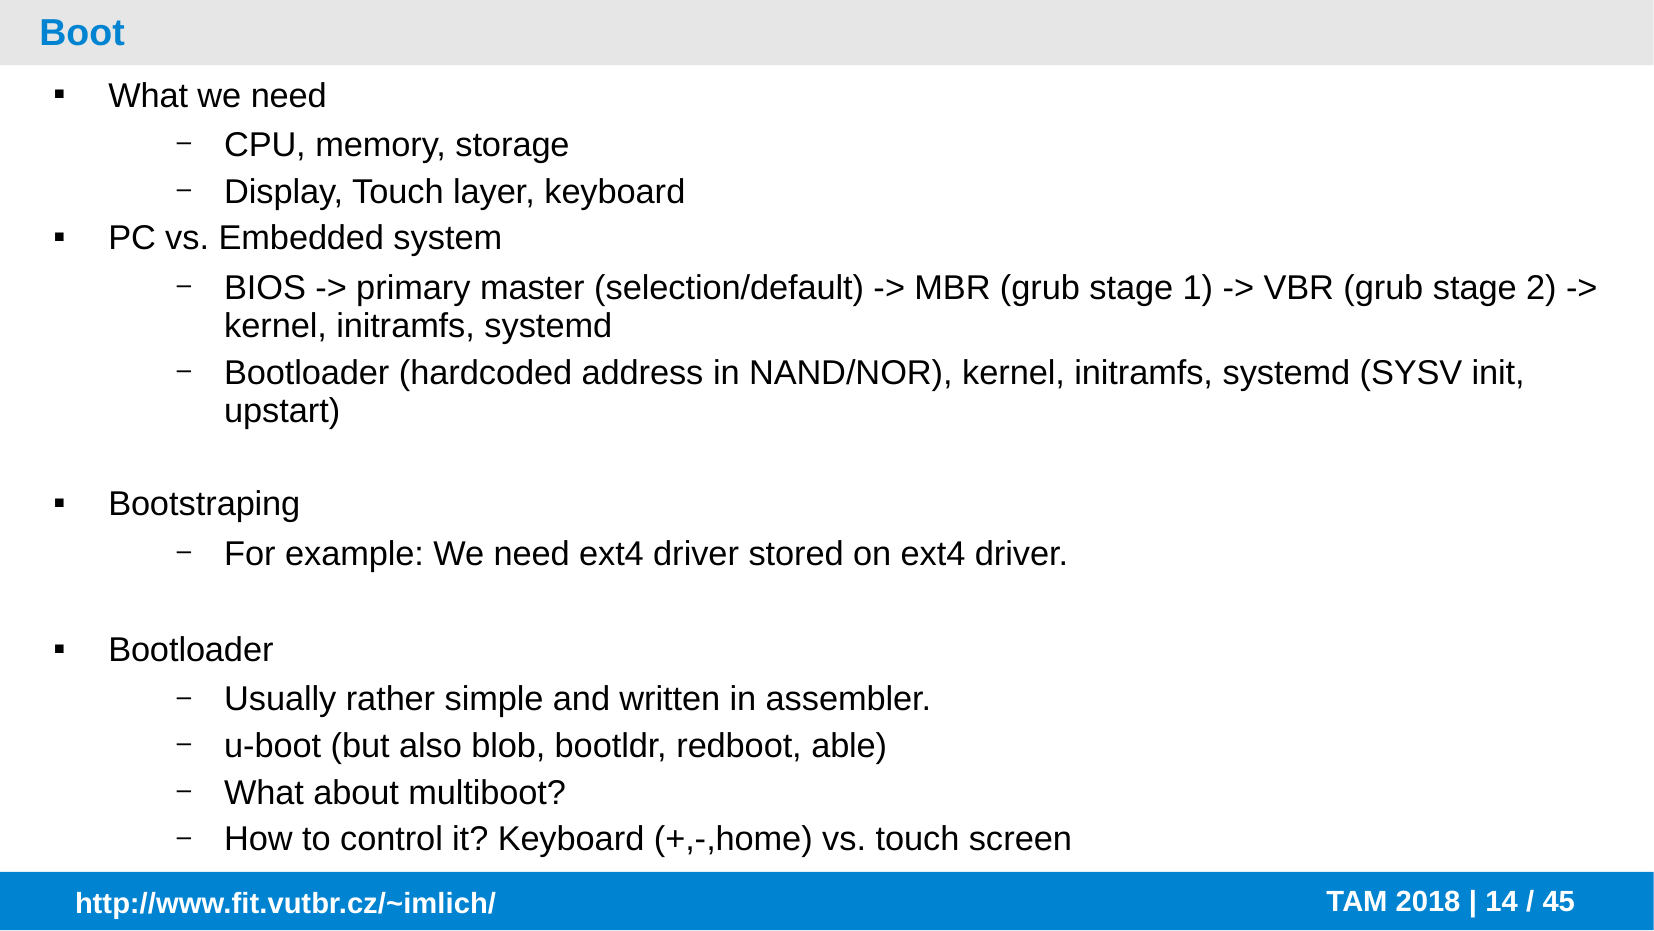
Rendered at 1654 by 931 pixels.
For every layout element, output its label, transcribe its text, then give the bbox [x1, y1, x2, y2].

title Boot [39, 4, 1615, 61]
list What we need CPU, memory, storage Display, Touch layer, keyboard PC vs. Embedded system BIOS -> primary master (selection/default) -> MBR (grub stage 1) -> VBR (grub stage 2) -> kernel, initramfs, systemd Bootloader (hardcoded address in NAND/NOR), kernel, initramfs, systemd (SYSV init, upstart) Bootstraping For example: We need ext4 driver stored on ext4 driver. Bootloader Usually rather simple and written in assembler. u-boot (but also blob, bootldr, redboot, able) What about multiboot? How to control it? Keyboard (+,-,home) vs. touch screen [37, 76, 1613, 859]
